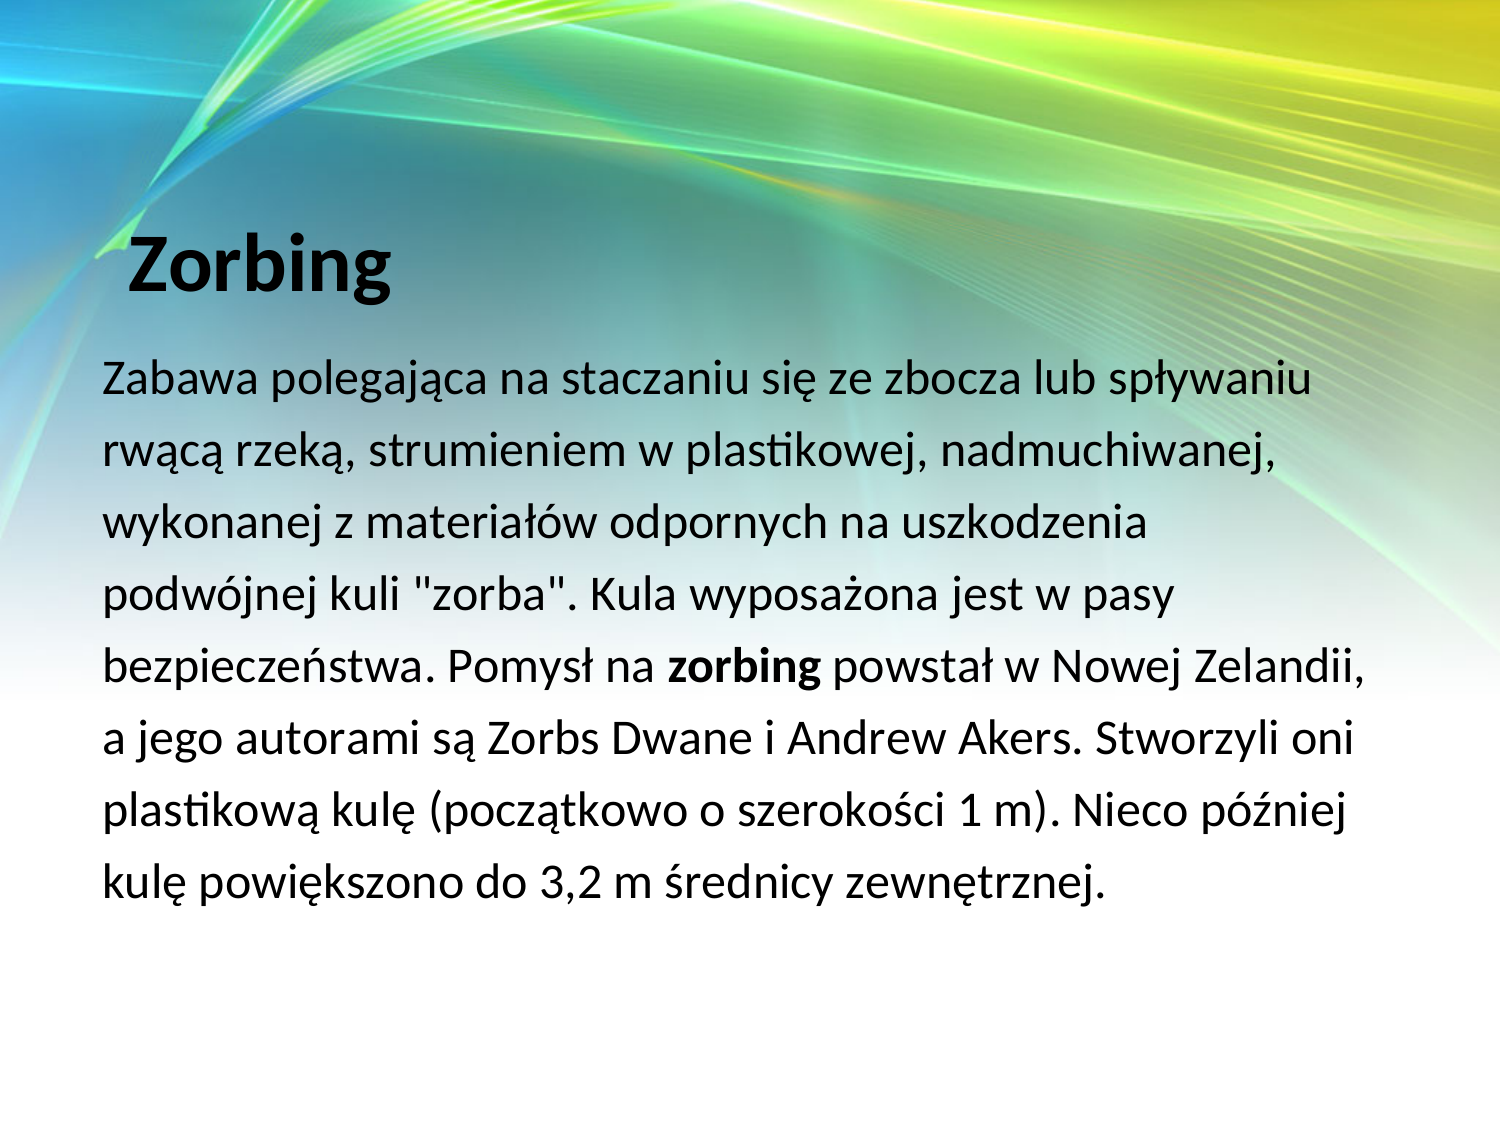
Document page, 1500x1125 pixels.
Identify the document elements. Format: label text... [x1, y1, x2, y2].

text_box Zabawa polegająca na staczaniu się ze zbocza lub spływaniu rwącą rzeką, strumieniem w plastikowej, nadmuchiwanej, wykonanej z materiałów odpornych na uszkodzenia podwójnej kuli "zorba". Kula wyposażona jest w pasy bezpieczeństwa. Pomysł na zorbing powstał w Nowej Zelandii, a jego autorami są Zorbs Dwane i Andrew Akers. Stworzyli oni plastikową kulę (początkowo o szerokości 1 m). Nieco później kulę powiększono do 3,2 m średnicy zewnętrznej. [87, 324, 1388, 917]
picture [0, 0, 1500, 1125]
text_box Zorbing [113, 200, 407, 316]
